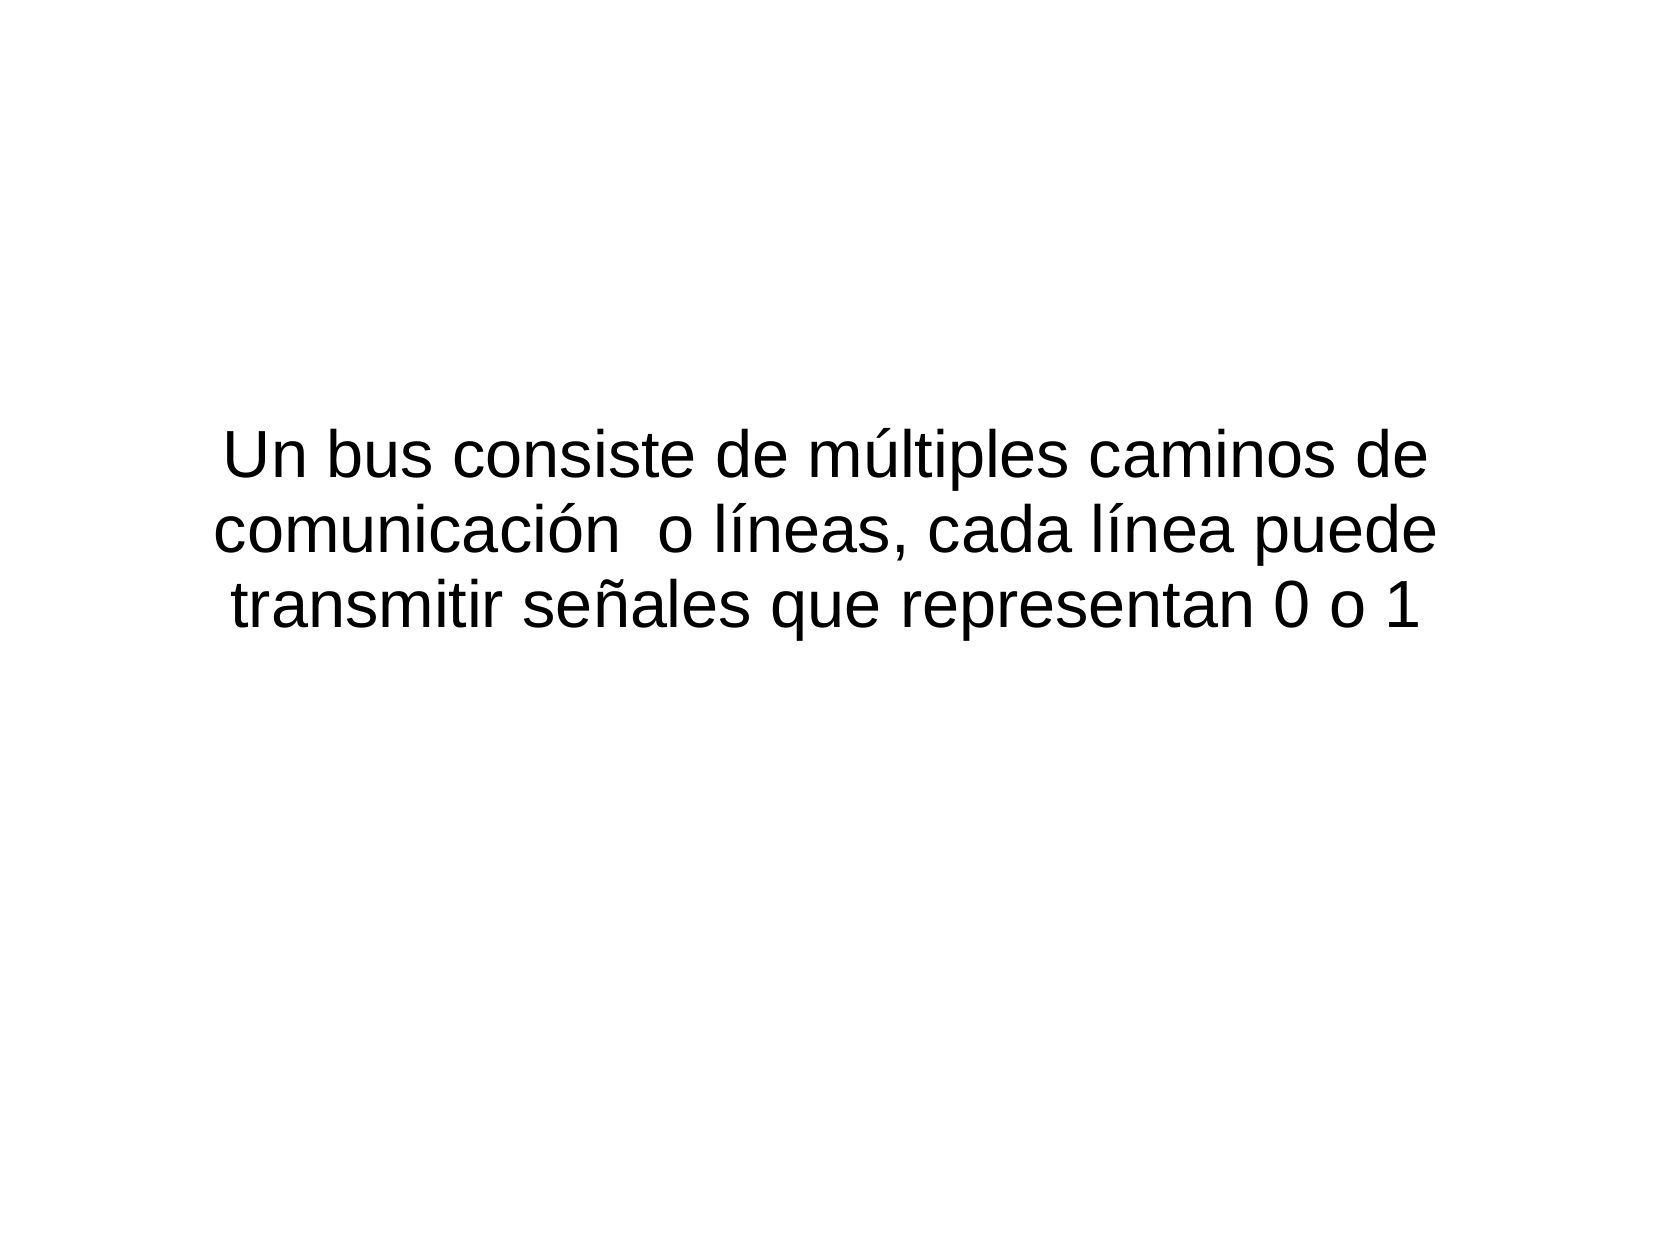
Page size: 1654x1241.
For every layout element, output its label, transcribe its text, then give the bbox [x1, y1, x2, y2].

subtitle Un bus consiste de múltiples caminos de comunicación o líneas, cada línea puede transmitir señales que representan 0 o 1 [82, 49, 1571, 1010]
